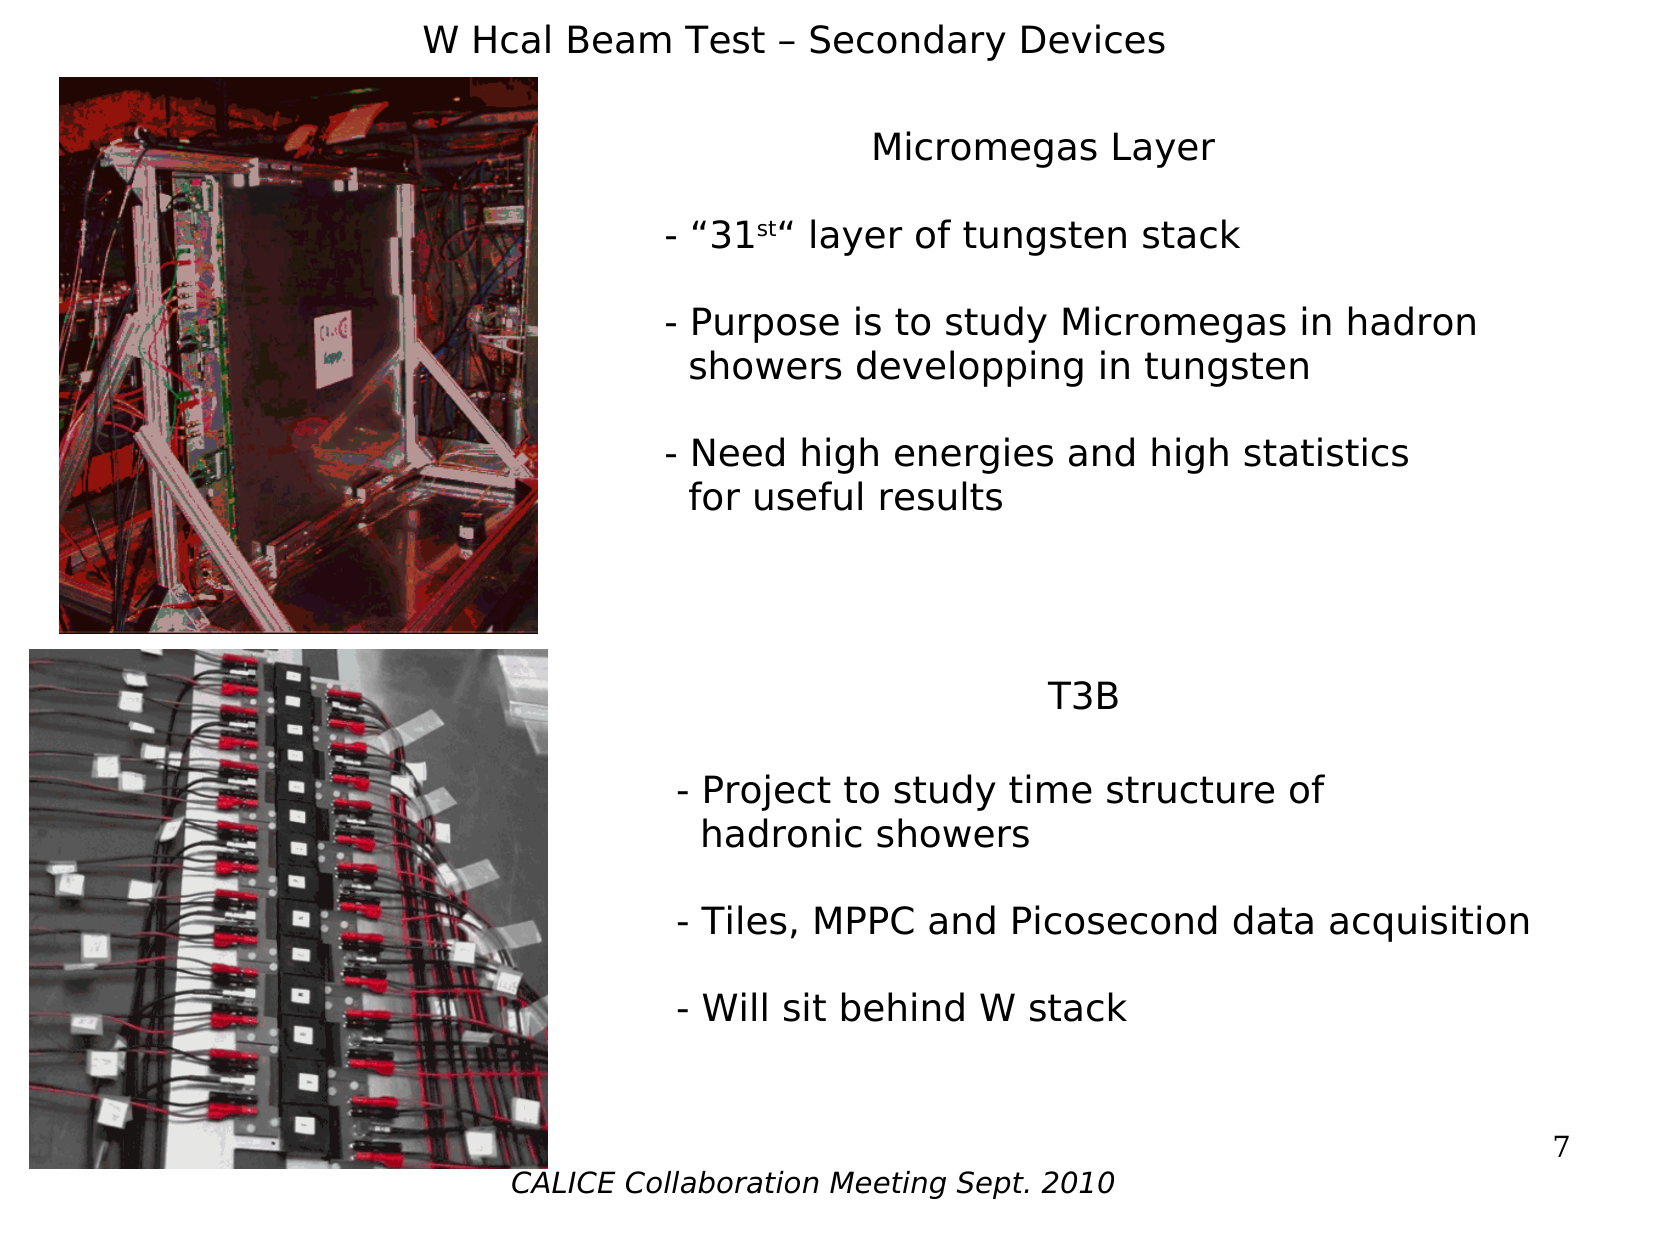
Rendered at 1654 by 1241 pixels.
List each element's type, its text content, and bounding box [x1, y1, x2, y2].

picture [59, 77, 538, 634]
picture [29, 649, 548, 1169]
text_box W Hcal Beam Test – Secondary Devices [407, 11, 1182, 71]
text_box - Project to study time structure of hadronic showers - Tiles, MPPC and Picosecond data acquisition - Will sit behind W stack [661, 761, 1548, 1038]
text_box - “31st“ layer of tungsten stack - Purpose is to study Micromegas in hadron showers developping in tungsten - Need high energies and high statistics for useful results [649, 206, 1494, 528]
text_box Micromegas Layer [856, 118, 1231, 177]
text_box T3B [1033, 667, 1148, 726]
